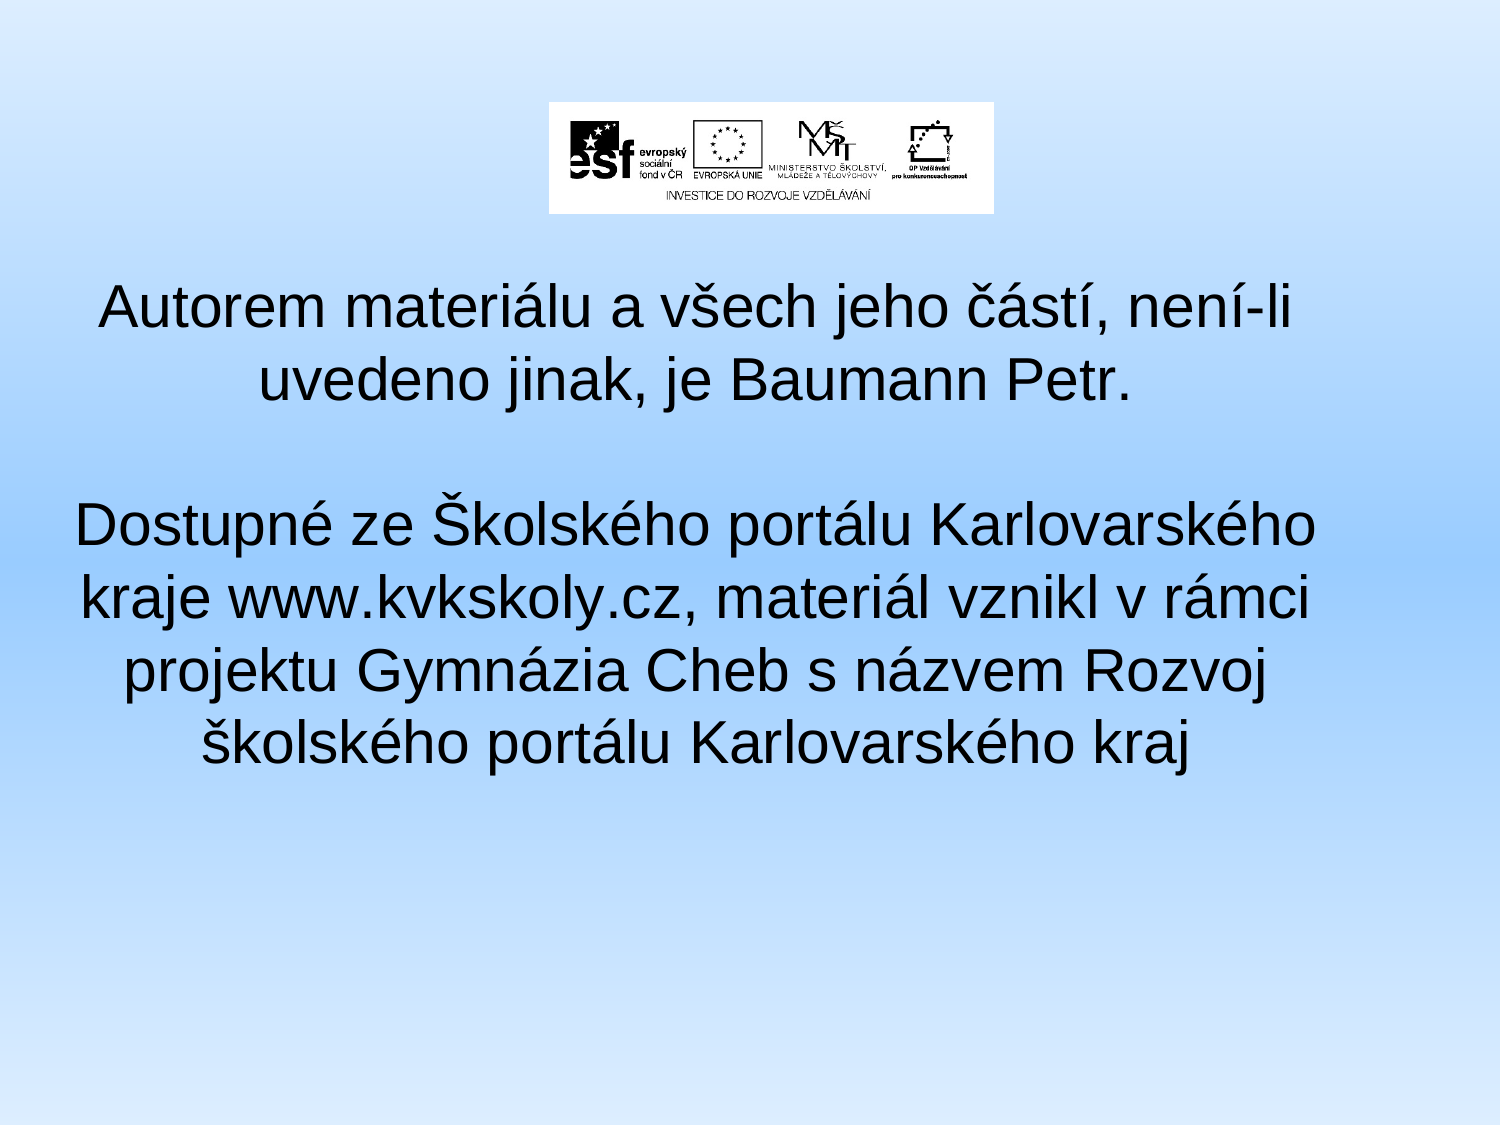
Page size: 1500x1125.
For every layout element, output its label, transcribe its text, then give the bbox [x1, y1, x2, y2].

picture [549, 102, 994, 214]
text_box Autorem materiálu a všech jeho částí, není-li uvedeno jinak, je Baumann Petr. Dostupné ze Školského portálu Karlovarského kraje www.kvkskoly.cz, materiál vznikl v rámci projektu Gymnázia Cheb s názvem Rozvoj školského portálu Karlovarského kraj [74, 263, 1425, 1006]
